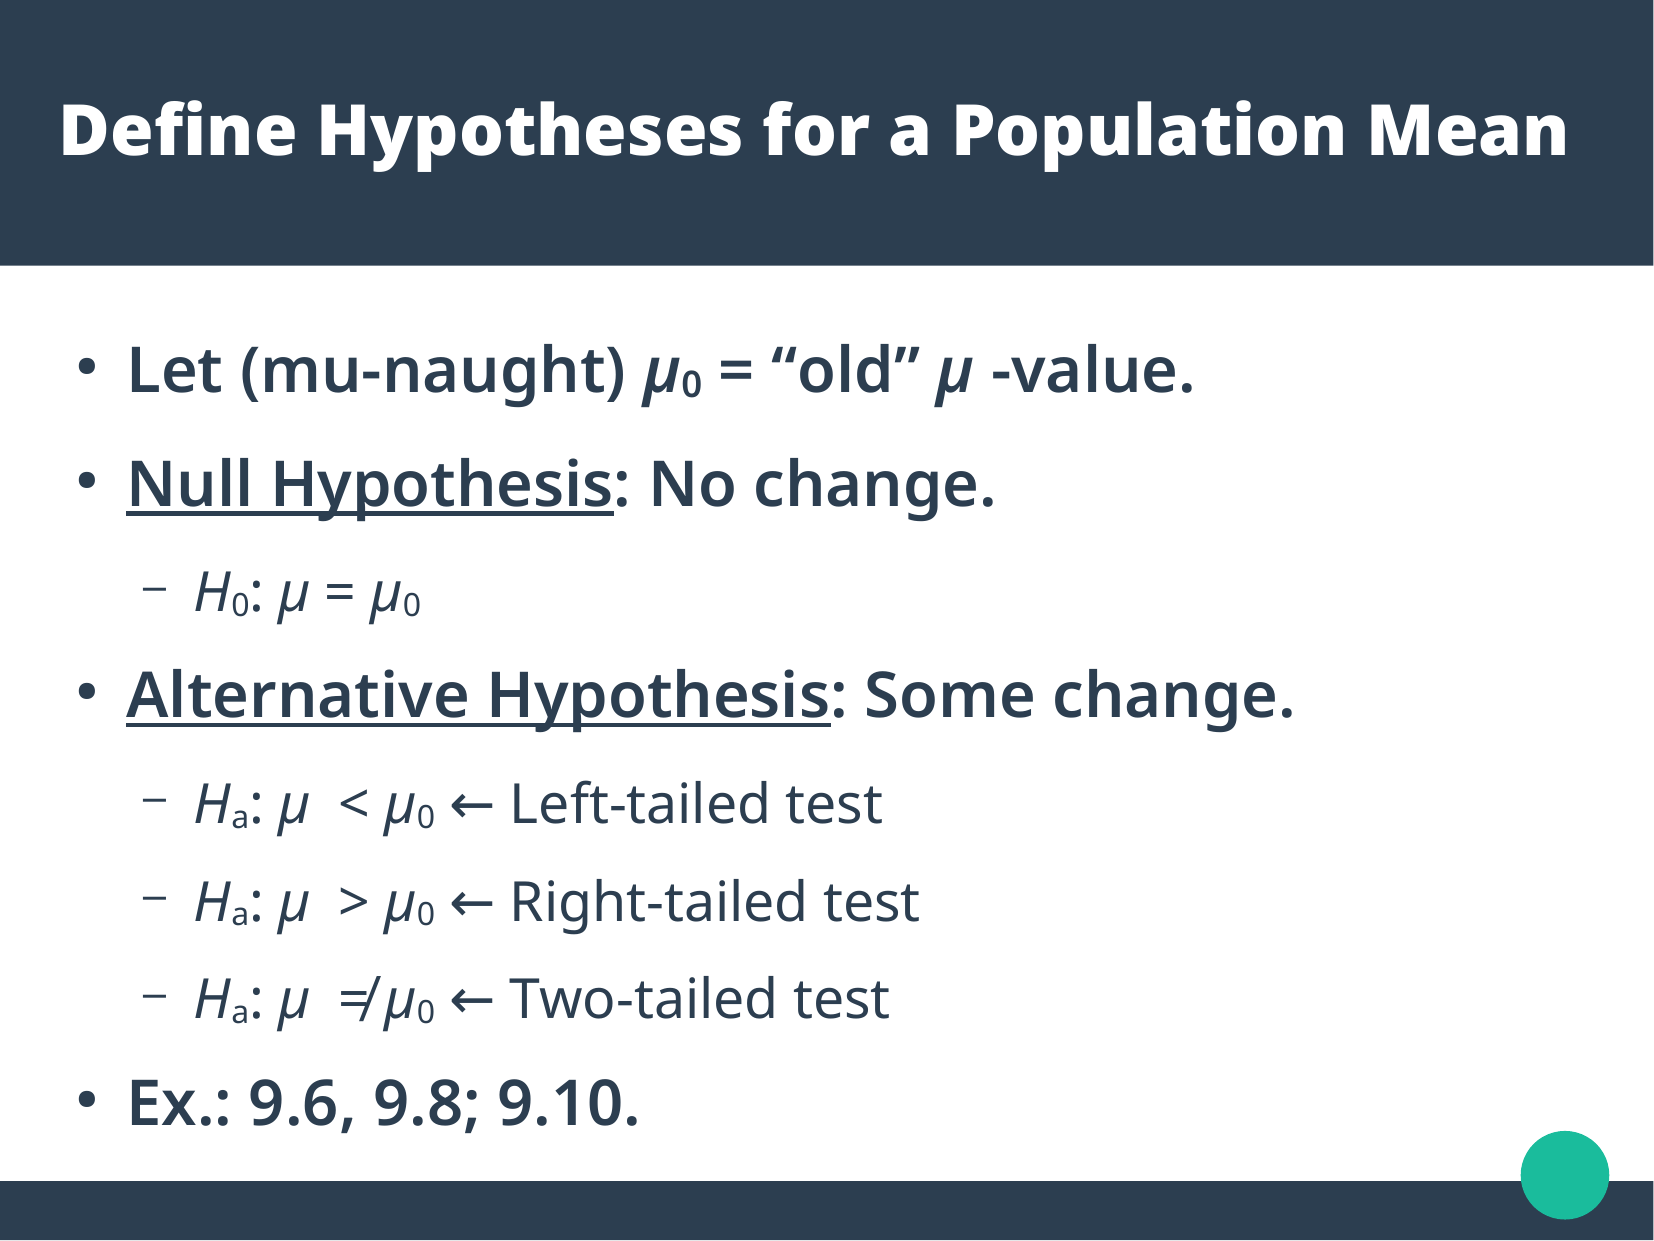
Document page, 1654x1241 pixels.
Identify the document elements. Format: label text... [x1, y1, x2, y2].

list Let (mu-naught) μ0 = “old” μ -value. Null Hypothesis: No change. H0: μ = μ0 Alternative Hypothesis: Some change. Ha: μ < μ0 ← Left-tailed test Ha: μ > μ0 ← Right-tailed test Ha: μ ≠ μ0 ← Two-tailed test Ex.: 9.6, 9.8; 9.10. [59, 324, 1595, 1152]
title Define Hypotheses for a Population Mean [59, 49, 1595, 207]
